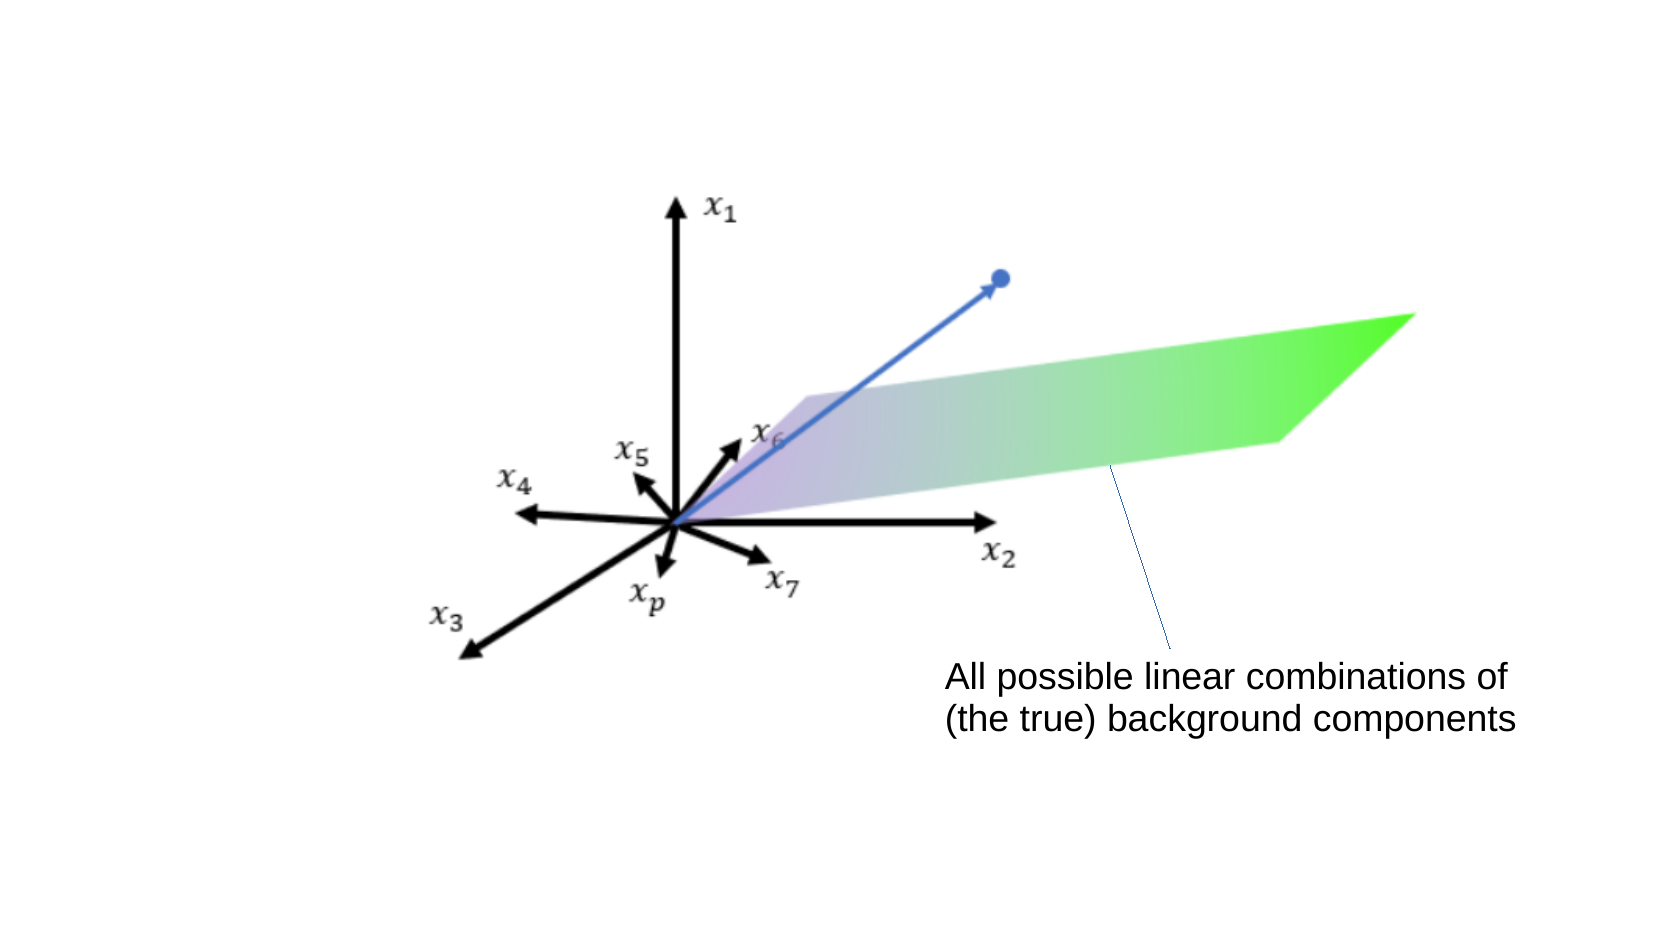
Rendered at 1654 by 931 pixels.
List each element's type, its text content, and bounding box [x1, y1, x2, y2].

text_box All possible linear combinations of (the true) background components [930, 648, 1546, 766]
picture [380, 168, 1437, 691]
